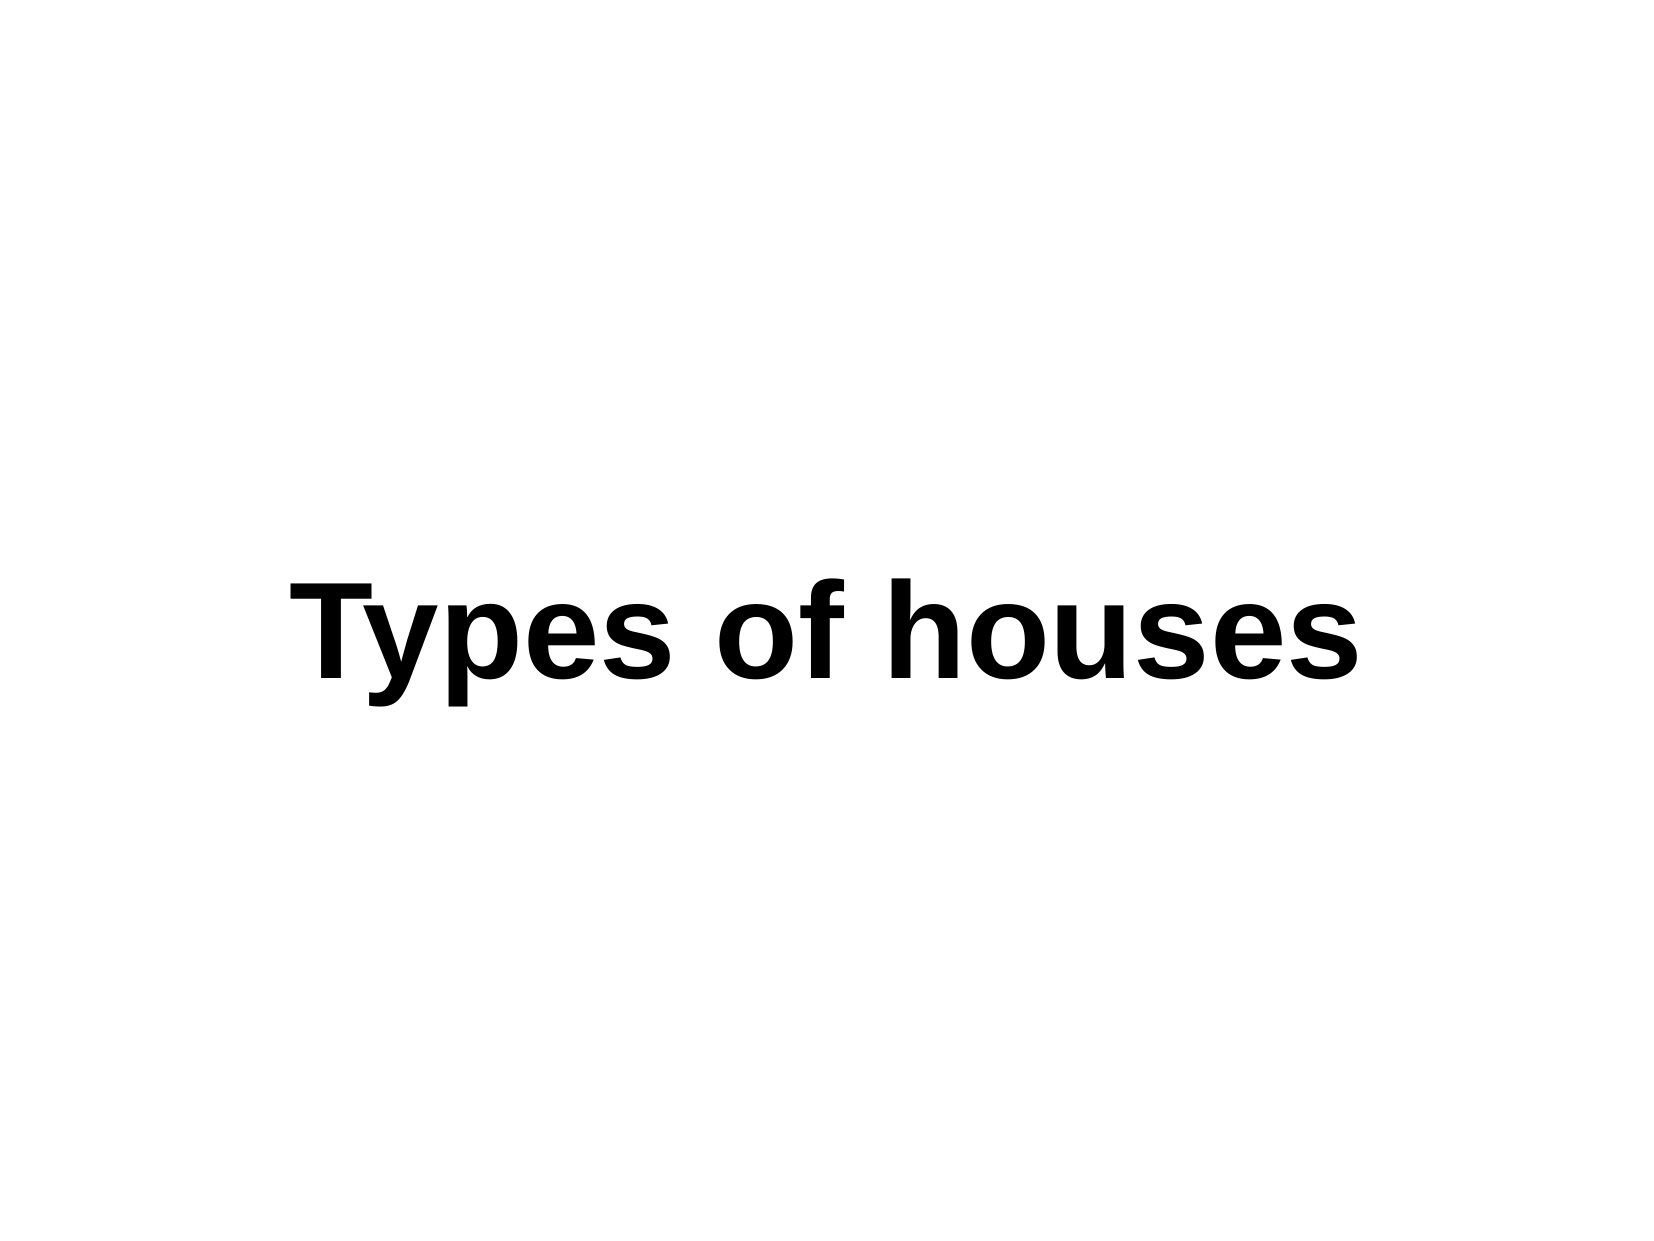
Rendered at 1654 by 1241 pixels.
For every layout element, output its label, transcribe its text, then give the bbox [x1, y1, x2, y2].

title Types of houses [82, 519, 1571, 727]
